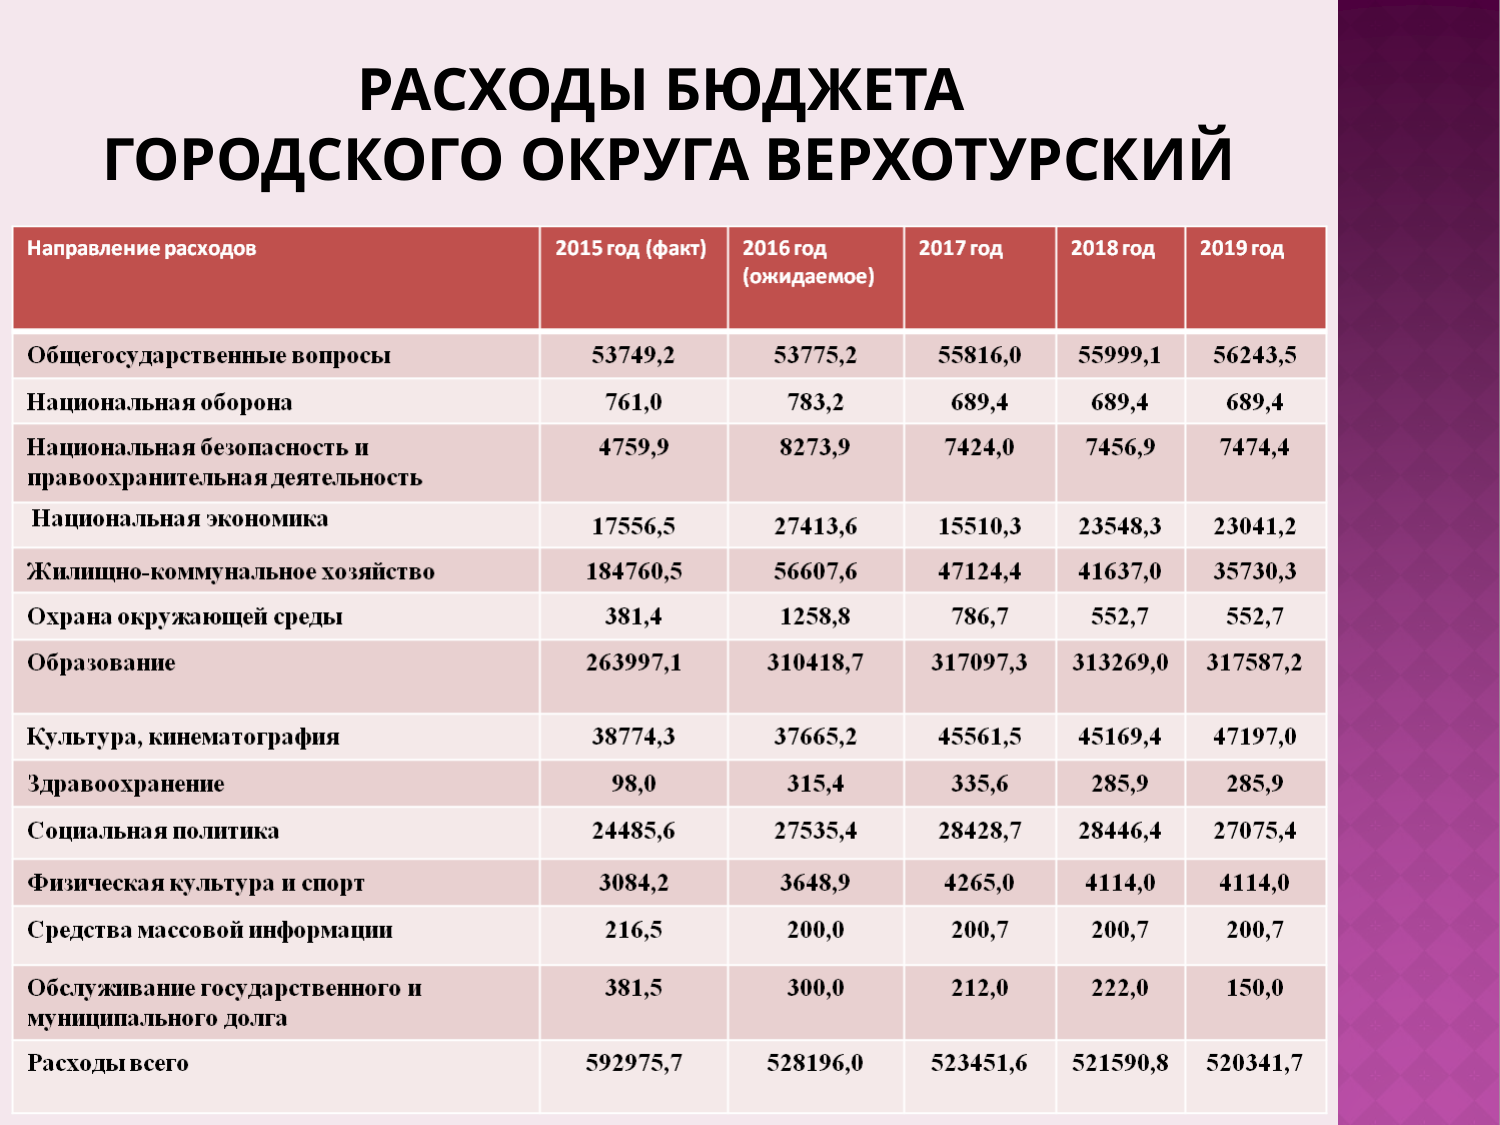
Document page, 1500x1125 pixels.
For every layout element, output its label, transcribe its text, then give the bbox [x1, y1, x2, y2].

title Расходы бюджета городского округа Верхотурский [75, 52, 1263, 188]
picture [0, 215, 1338, 1125]
